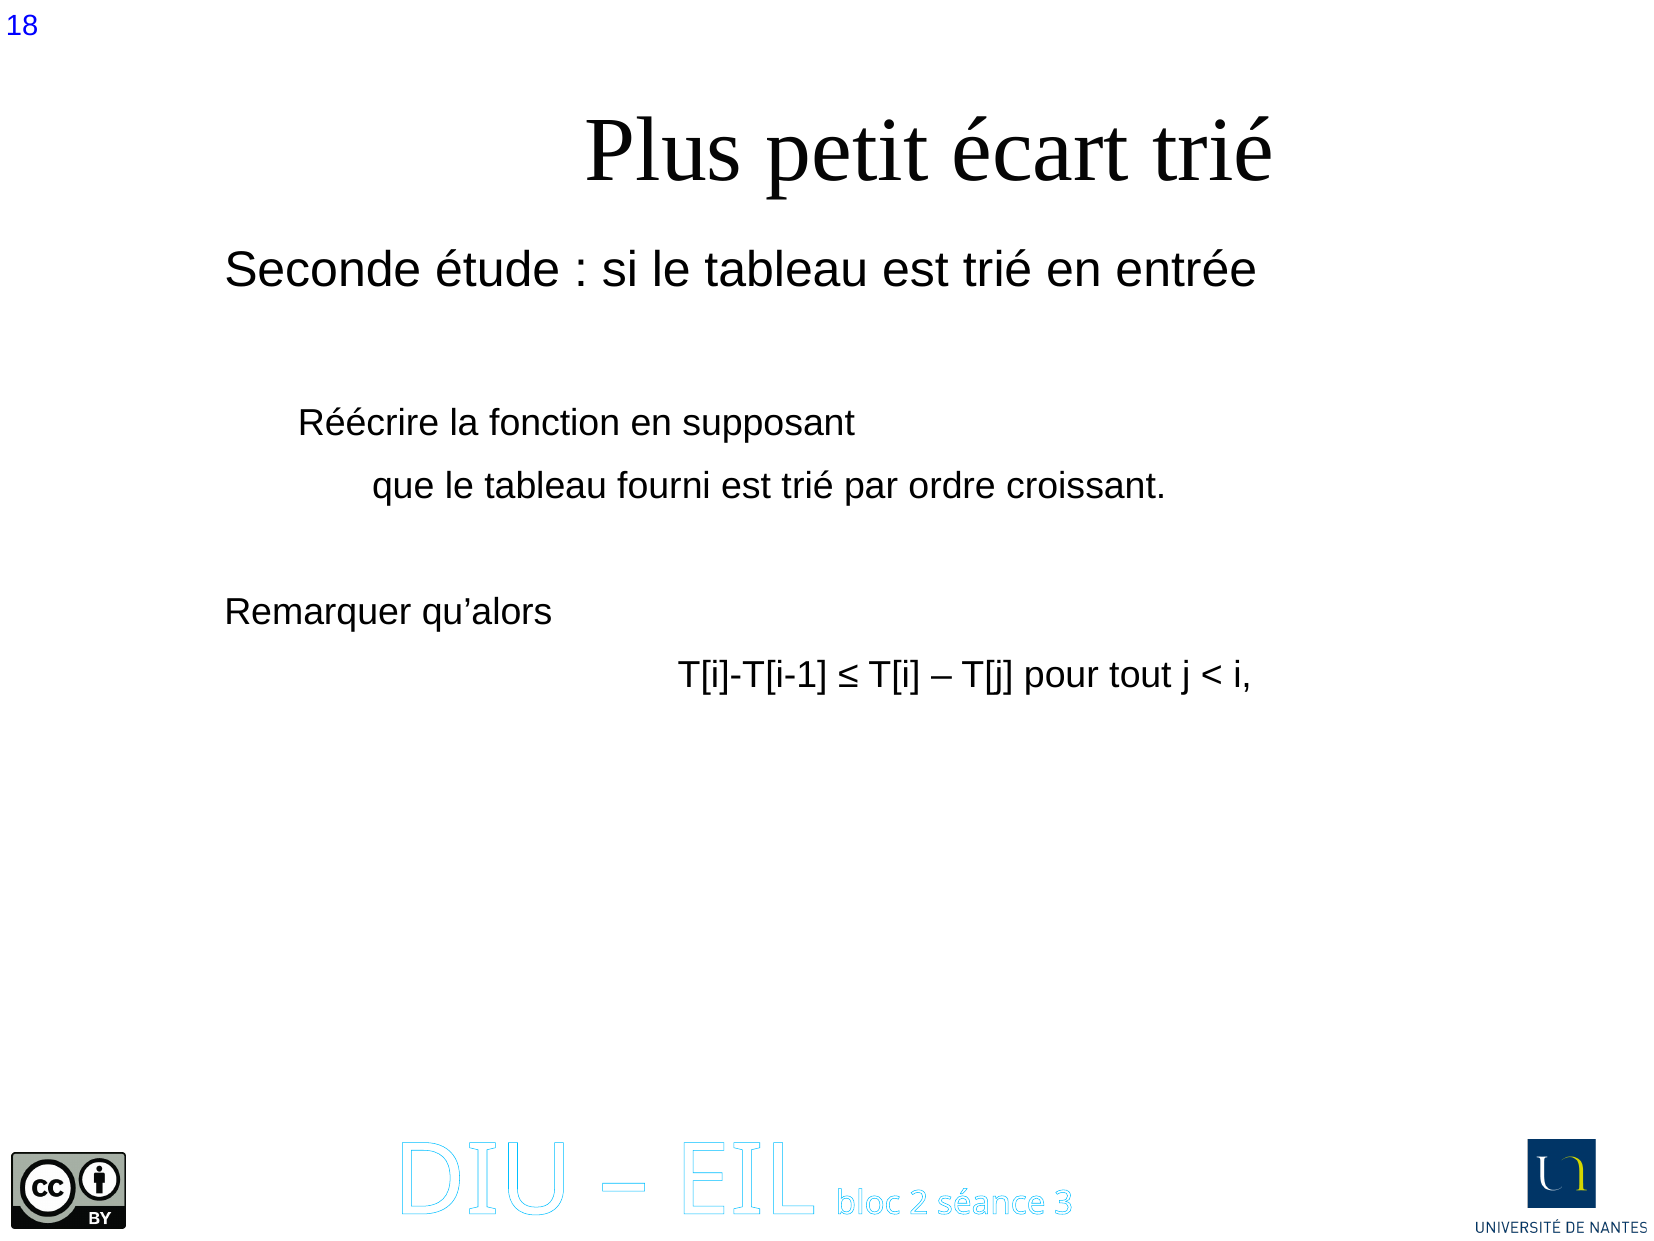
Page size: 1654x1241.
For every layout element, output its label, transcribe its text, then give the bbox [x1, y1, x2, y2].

picture [938, 1195, 952, 1215]
picture [886, 1195, 900, 1215]
picture [858, 1188, 863, 1215]
picture [733, 1142, 761, 1215]
picture [402, 1142, 460, 1215]
picture [1055, 1189, 1072, 1215]
picture [11, 1152, 126, 1229]
picture [1012, 1195, 1026, 1215]
picture [972, 1195, 988, 1215]
picture [954, 1188, 971, 1215]
picture [866, 1195, 884, 1215]
picture [1028, 1195, 1045, 1215]
picture [773, 1142, 815, 1215]
title Plus petit écart trié [265, 47, 1595, 252]
picture [1476, 1139, 1647, 1233]
picture [469, 1142, 496, 1215]
picture [838, 1188, 855, 1215]
picture [508, 1142, 564, 1216]
picture [992, 1195, 1009, 1215]
picture [683, 1142, 725, 1215]
picture [602, 1182, 645, 1192]
text_box Seconde étude : si le tableau est trié en entrée Réécrire la fonction en supposant que le tableau fourni est trié par ordre croissant. Remarquer qu’alors T[i]-T[i-1] ≤ T[i] – T[j] pour tout j < i, [224, 213, 1500, 1090]
picture [910, 1189, 927, 1215]
